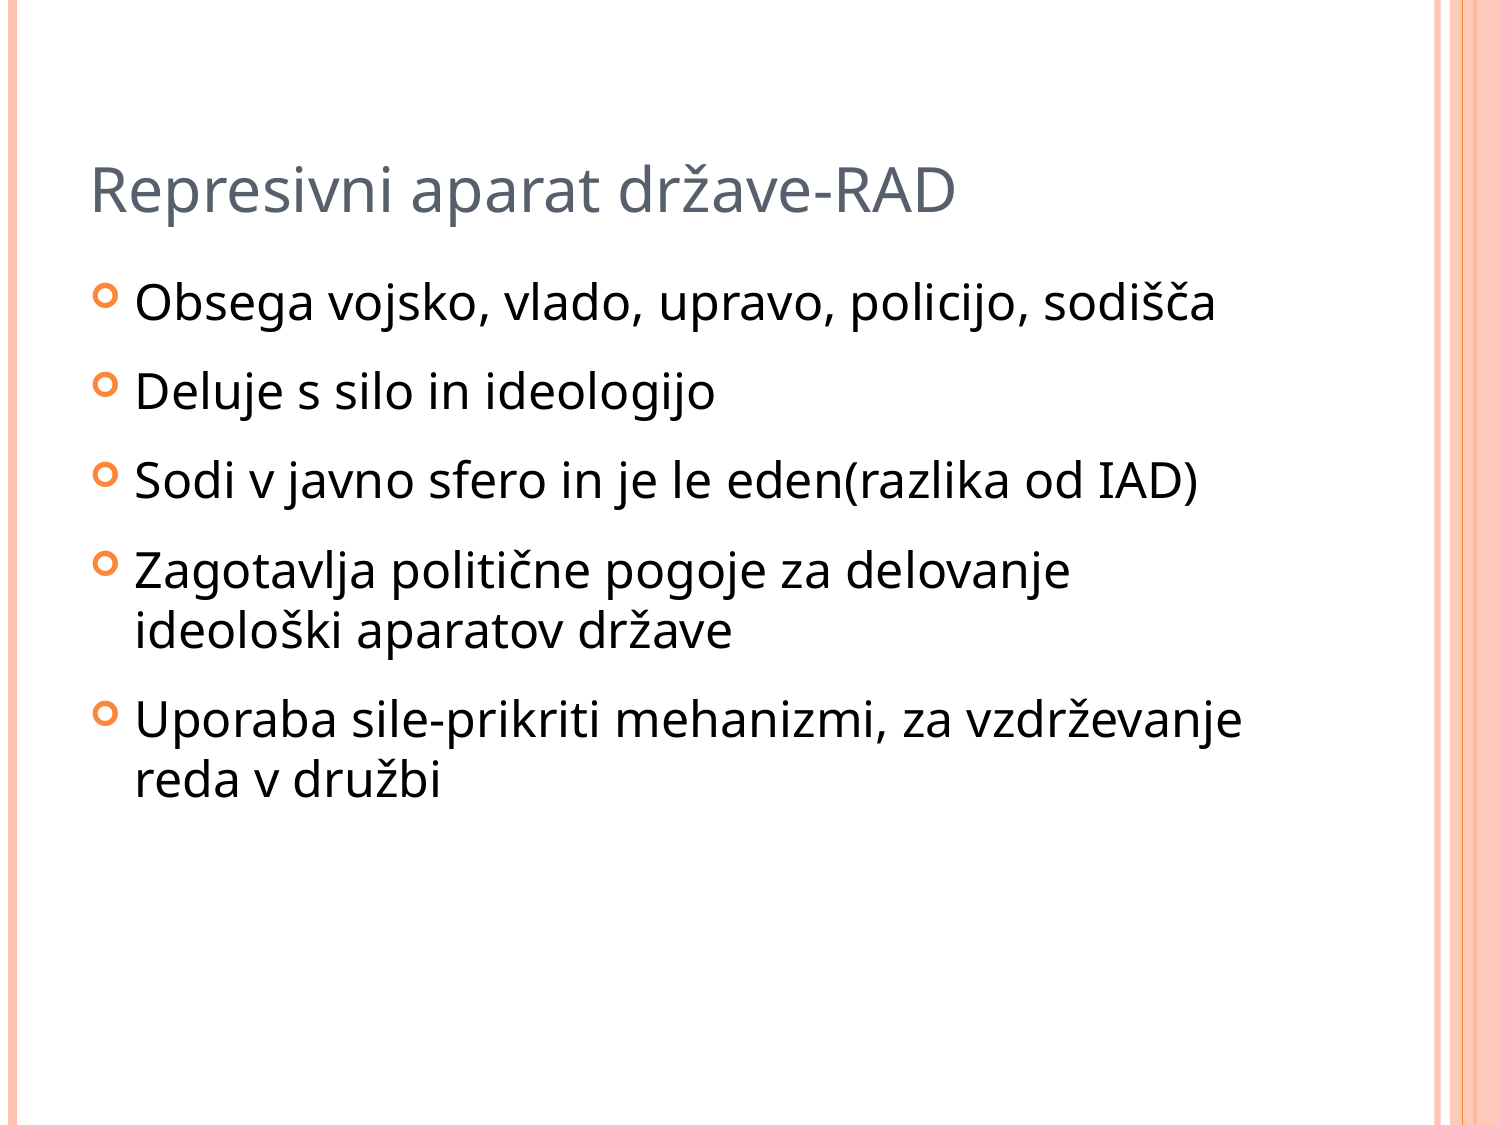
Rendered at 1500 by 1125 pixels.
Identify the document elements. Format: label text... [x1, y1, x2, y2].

title Represivni aparat države-RAD [75, 45, 1300, 233]
list Obsega vojsko, vlado, upravo, policijo, sodišča Deluje s silo in ideologijo Sodi v javno sfero in je le eden(razlika od IAD) Zagotavlja politične pogoje za delovanje ideološki aparatov države Uporaba sile-prikriti mehanizmi, za vzdrževanje reda v družbi [75, 262, 1300, 1062]
